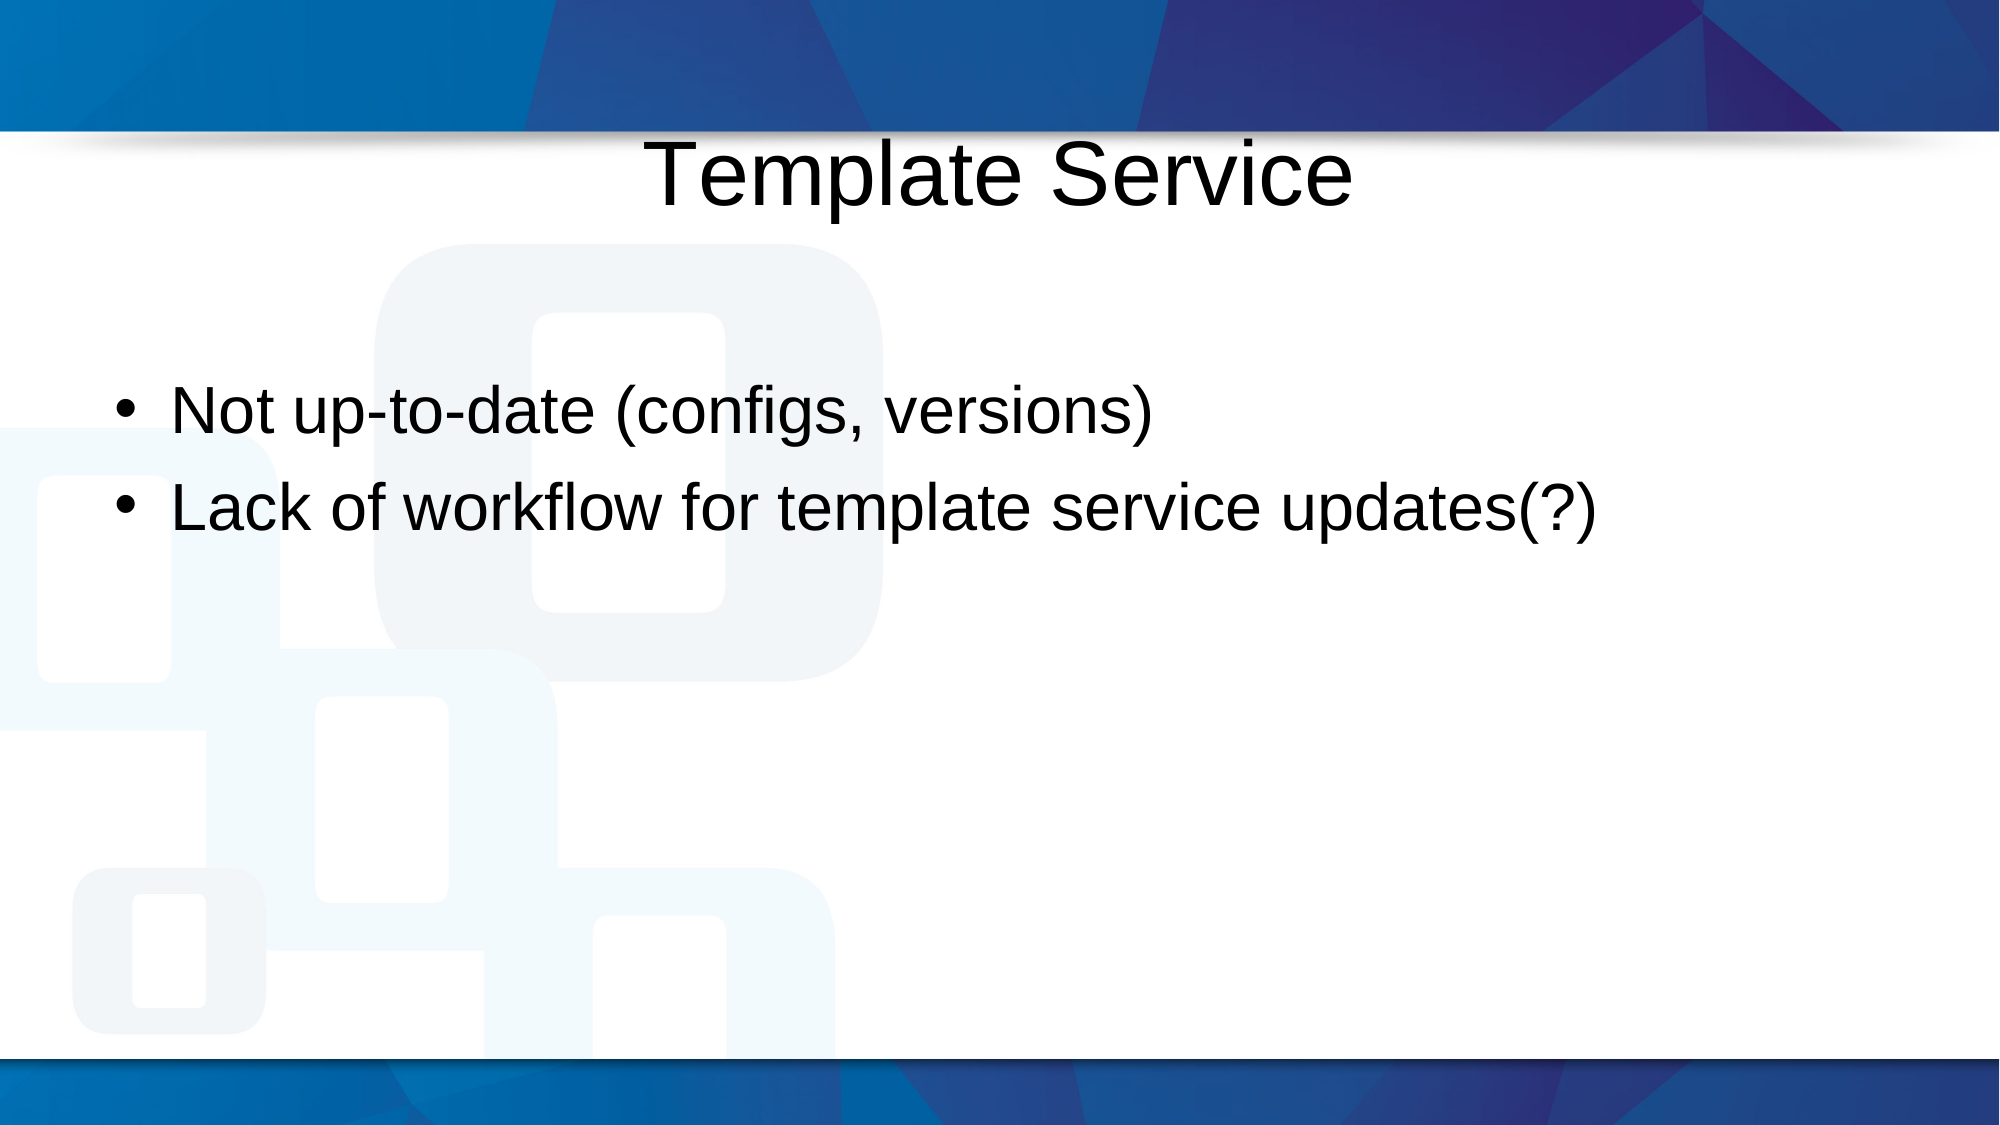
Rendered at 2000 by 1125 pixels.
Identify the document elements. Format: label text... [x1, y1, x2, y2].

picture [0, 0, 2000, 1125]
title Template Service [99, 75, 1900, 262]
list Not up-to-date (configs, versions) Lack of workflow for template service updates(?) [99, 262, 1900, 1005]
